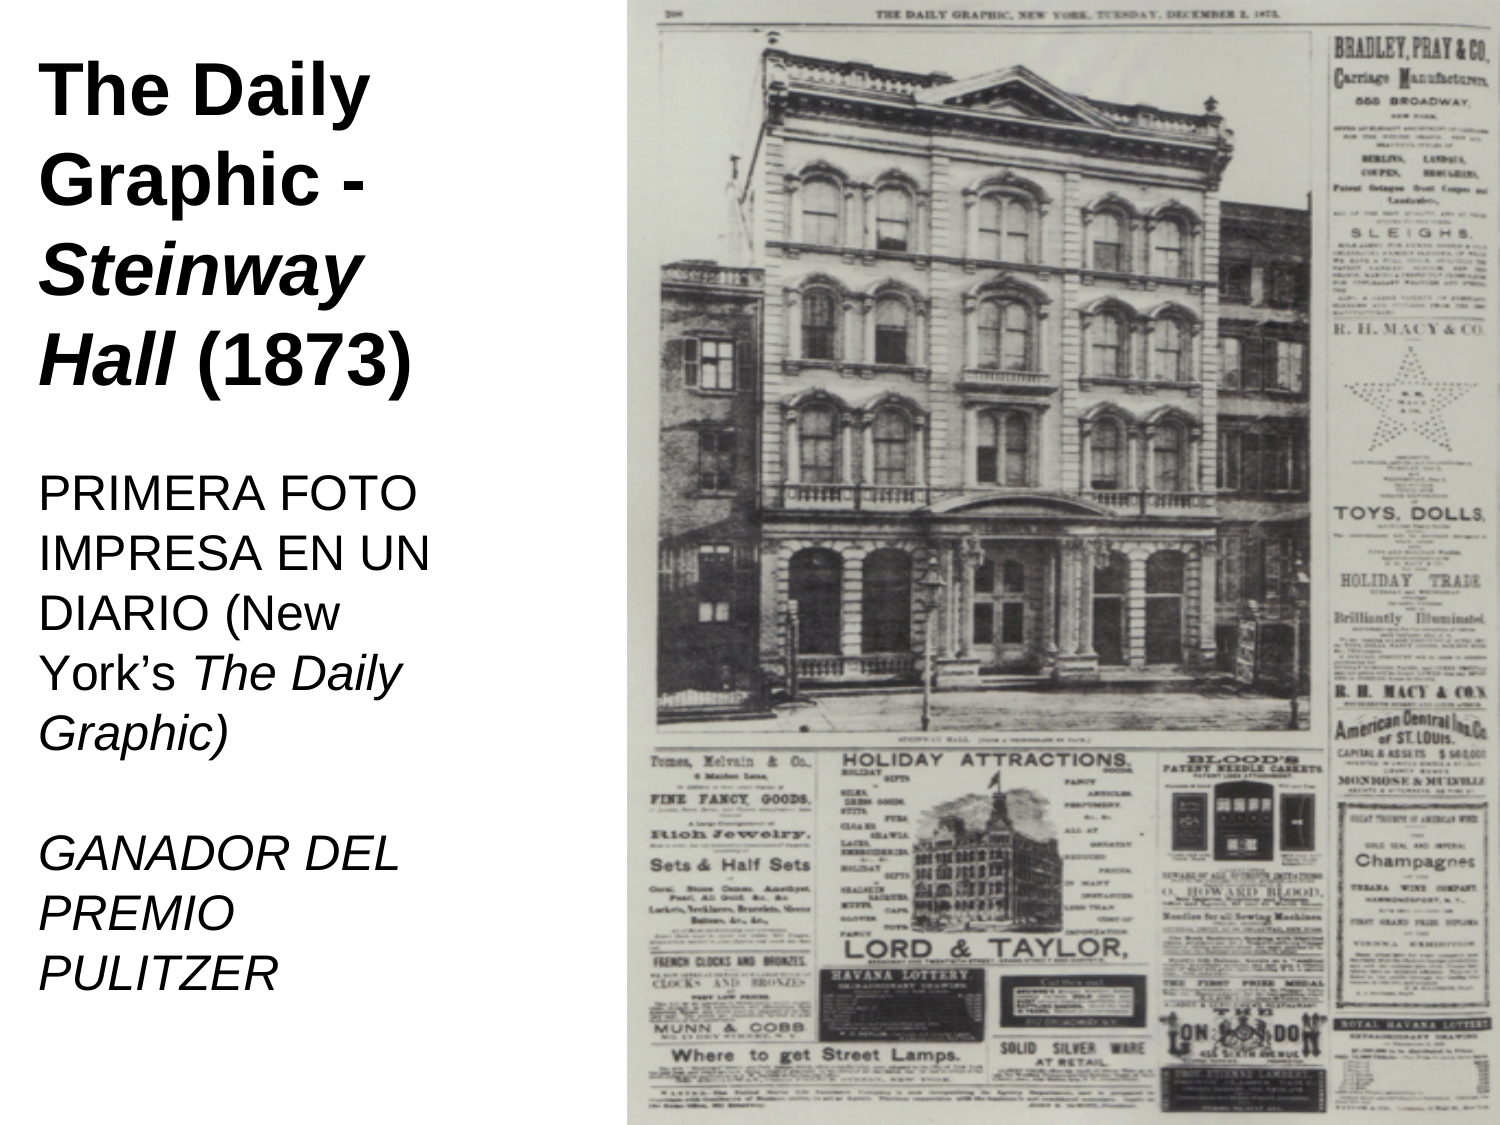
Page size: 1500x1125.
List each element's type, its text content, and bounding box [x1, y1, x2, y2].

text_box The Daily Graphic - Steinway Hall (1873) PRIMERA FOTO IMPRESA EN UN DIARIO (New York’s The Daily Graphic) GANADOR DEL PREMIO PULITZER [23, 32, 504, 1009]
picture [627, 0, 1500, 1125]
